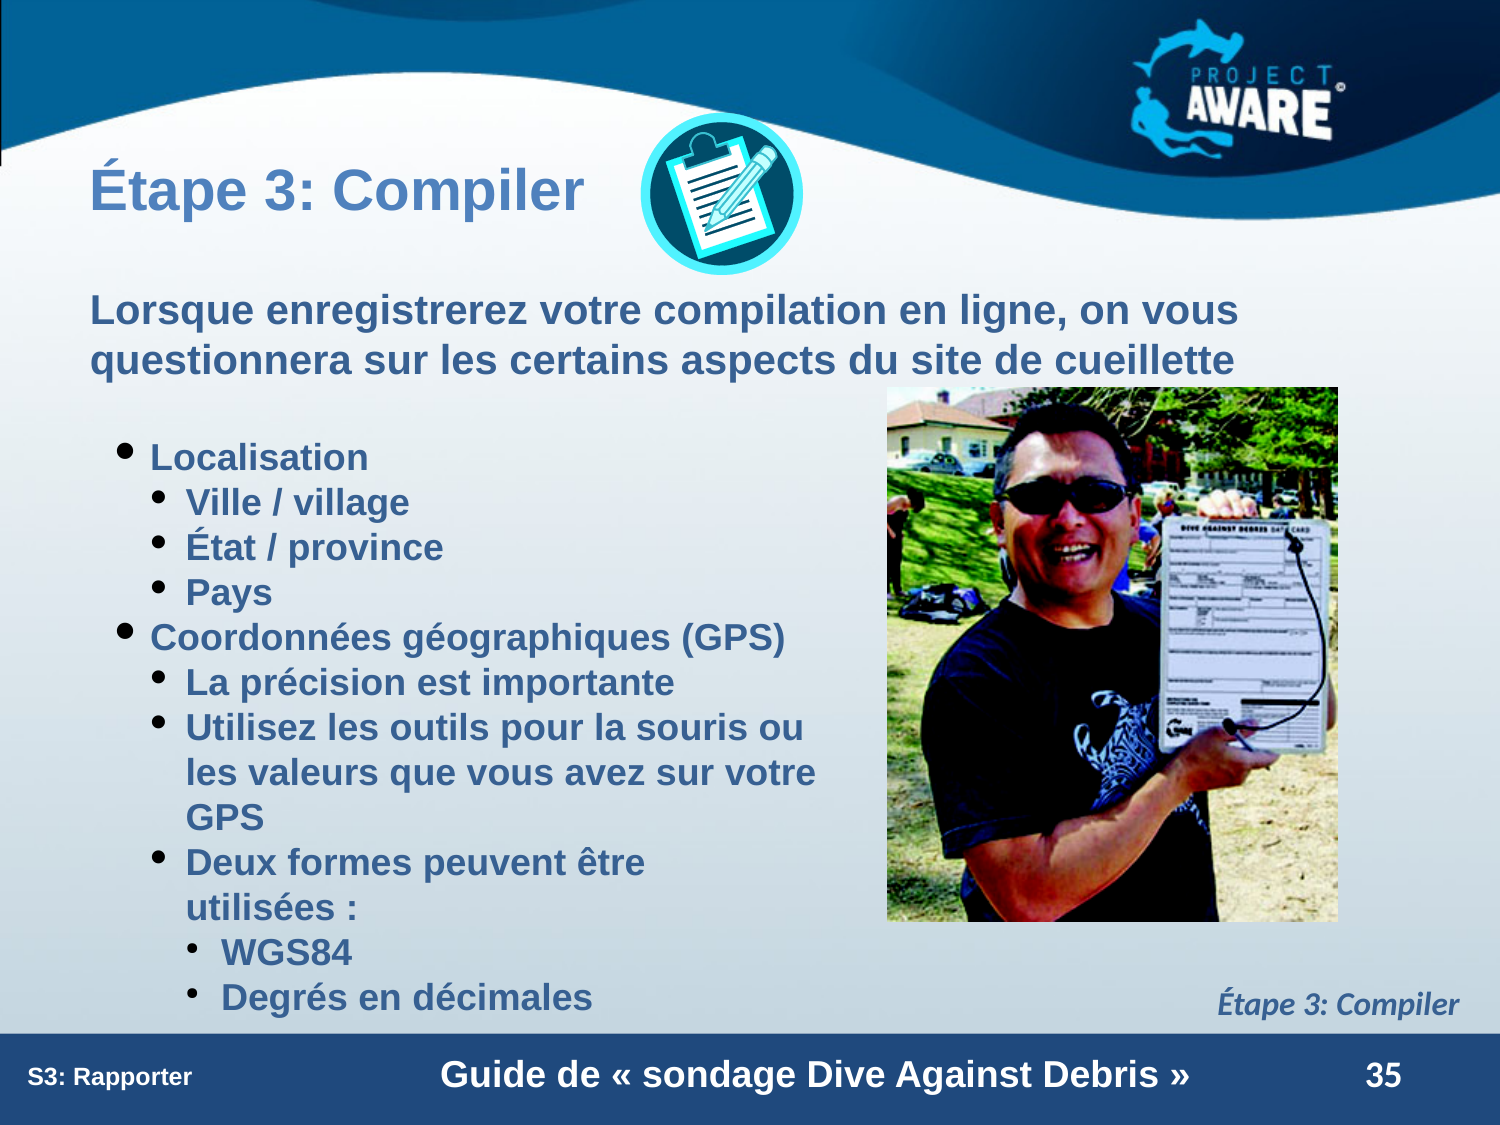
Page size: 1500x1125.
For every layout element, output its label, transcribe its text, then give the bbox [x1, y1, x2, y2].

picture [0, 0, 1500, 1037]
text_box Guide de « sondage Dive Against Debris » [425, 1042, 1276, 1103]
text_box Localisation Ville / village État / province Pays Coordonnées géographiques (GPS) La précision est importante Utilisez les outils pour la souris ou les valeurs que vous avez sur votre GPS Deux formes peuvent être utilisées : WGS84 Degrés en décimales [99, 425, 838, 988]
text_box <numéro> [1350, 1042, 1475, 1103]
text_box Lorsque enregistrerez votre compilation en ligne, on vous questionnera sur les certains aspects du site de cueillette [74, 275, 1413, 388]
text_box Étape 3: Compiler [999, 975, 1475, 1025]
text_box Étape 3: Compiler [75, 145, 615, 237]
text_box S3: Rapporter [12, 1052, 425, 1103]
